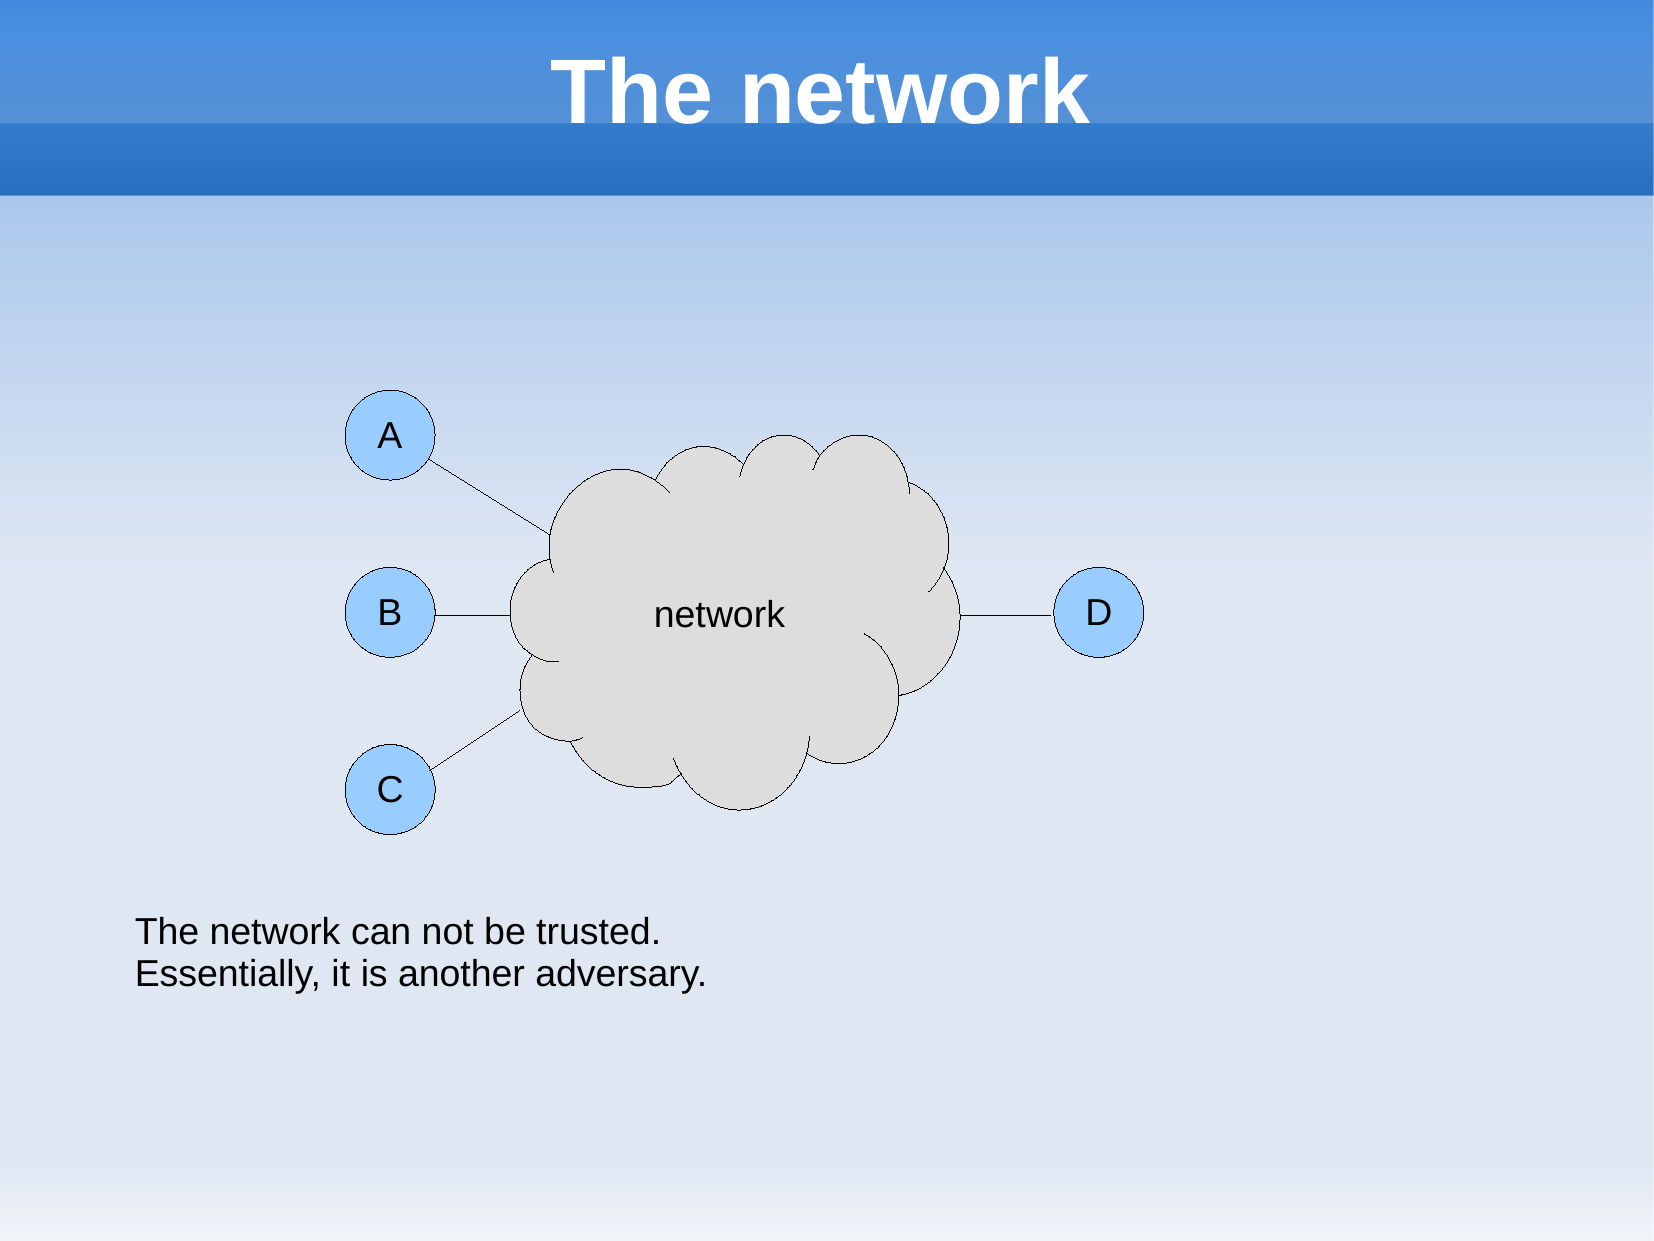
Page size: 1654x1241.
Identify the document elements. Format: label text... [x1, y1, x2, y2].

text_box C [345, 744, 436, 835]
text_box network [510, 435, 961, 811]
picture [0, 0, 1654, 1241]
text_box D [1053, 567, 1144, 658]
text_box A [345, 390, 436, 481]
text_box The network can not be trusted. Essentially, it is another adversary. [120, 903, 723, 1002]
title The network [76, 0, 1565, 188]
text_box B [345, 567, 436, 658]
